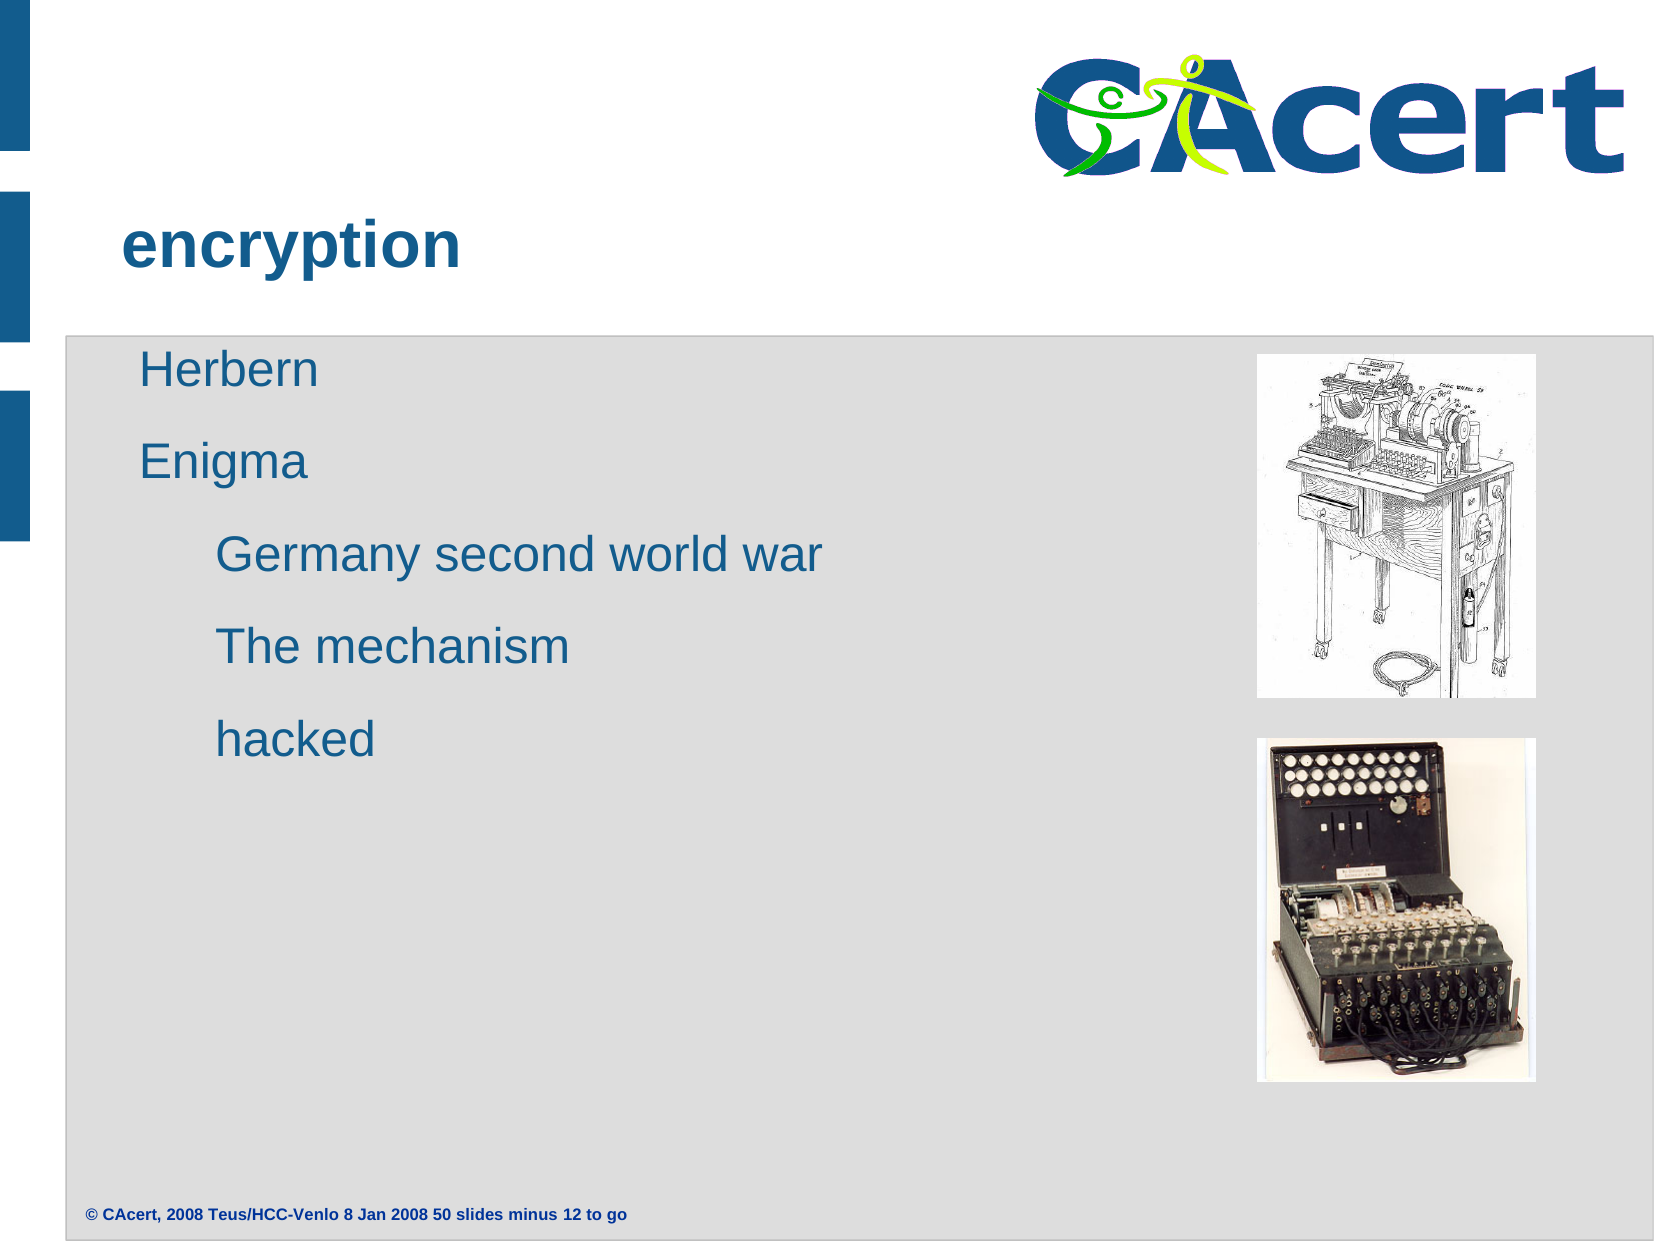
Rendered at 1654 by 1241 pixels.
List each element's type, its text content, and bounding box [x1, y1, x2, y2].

picture [1257, 738, 1536, 1082]
picture [1257, 354, 1536, 698]
list Herbern Enigma Germany second world war The mechanism hacked [121, 344, 1595, 1238]
picture [1033, 53, 1625, 178]
title encryption [121, 177, 1533, 316]
